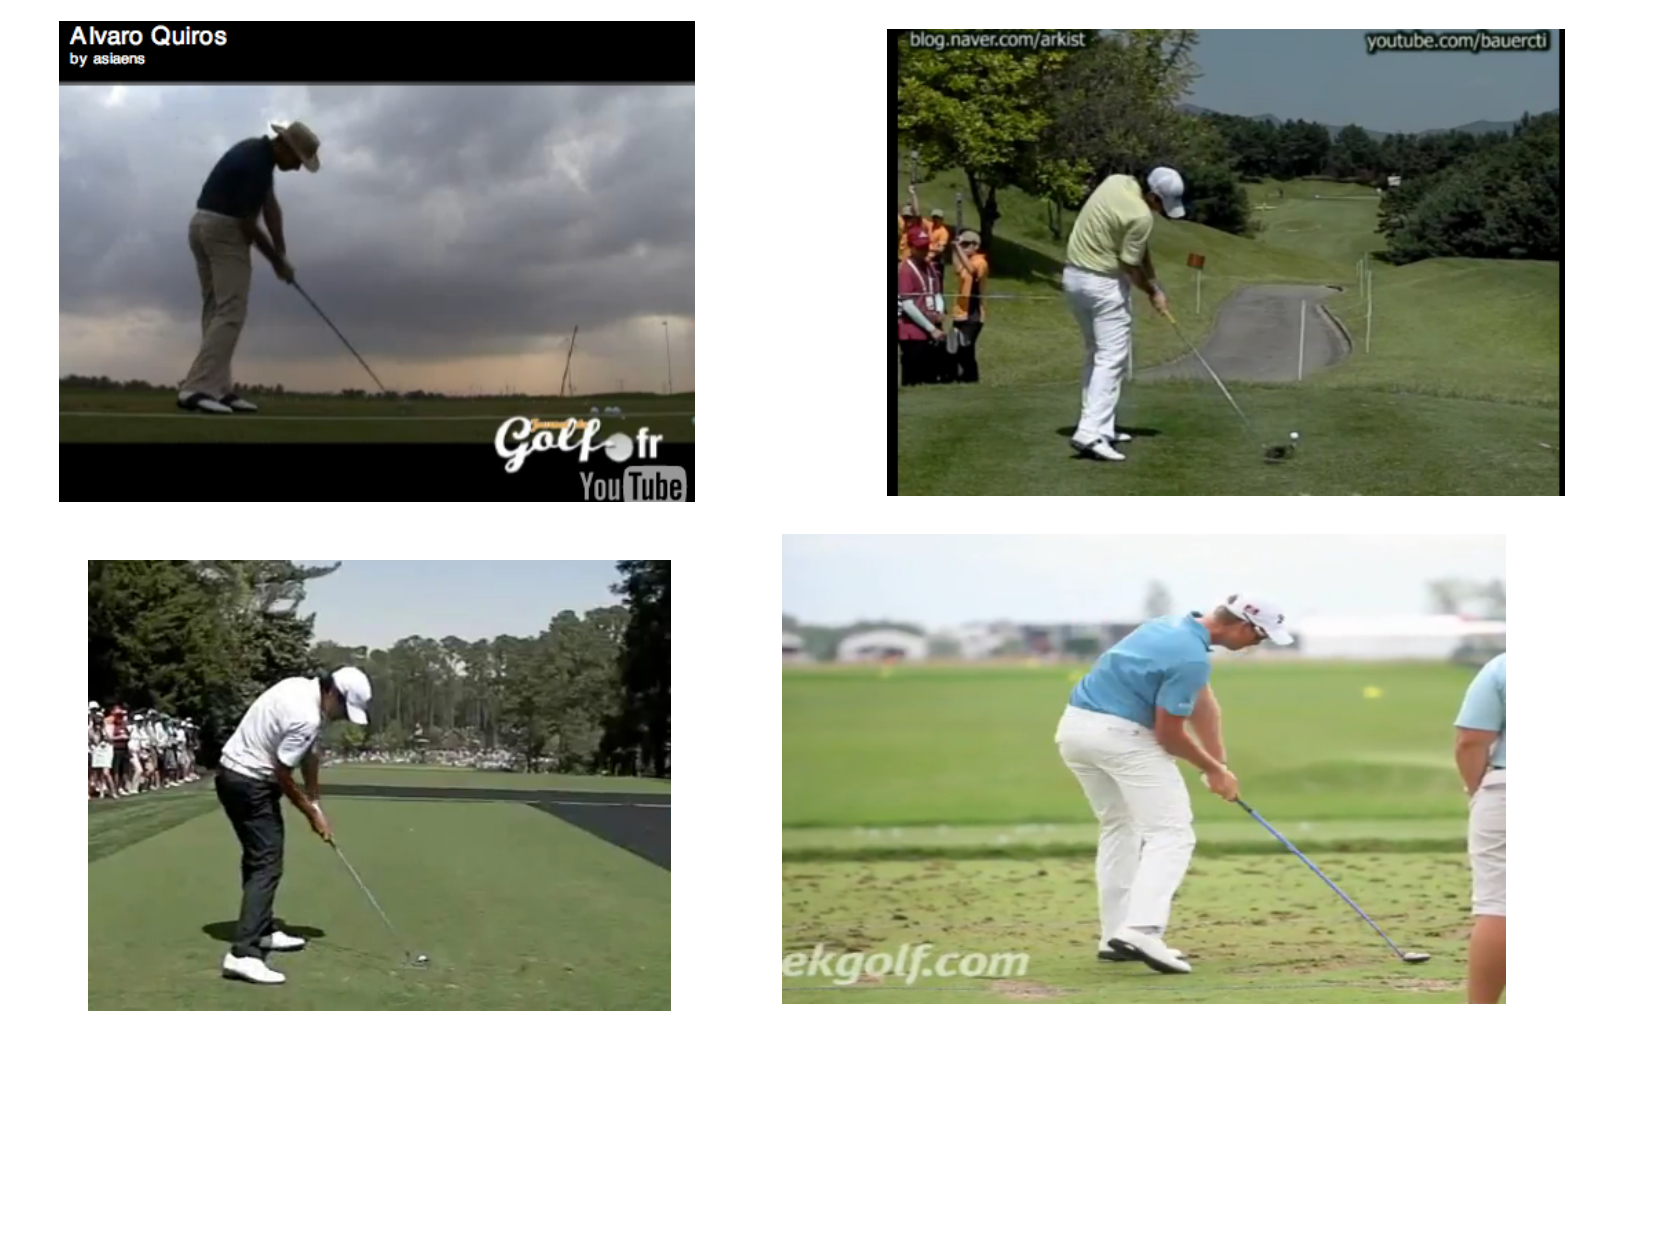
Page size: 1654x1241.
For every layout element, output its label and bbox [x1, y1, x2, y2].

picture [88, 560, 671, 1011]
picture [887, 29, 1565, 497]
picture [782, 534, 1506, 1004]
picture [59, 21, 695, 502]
